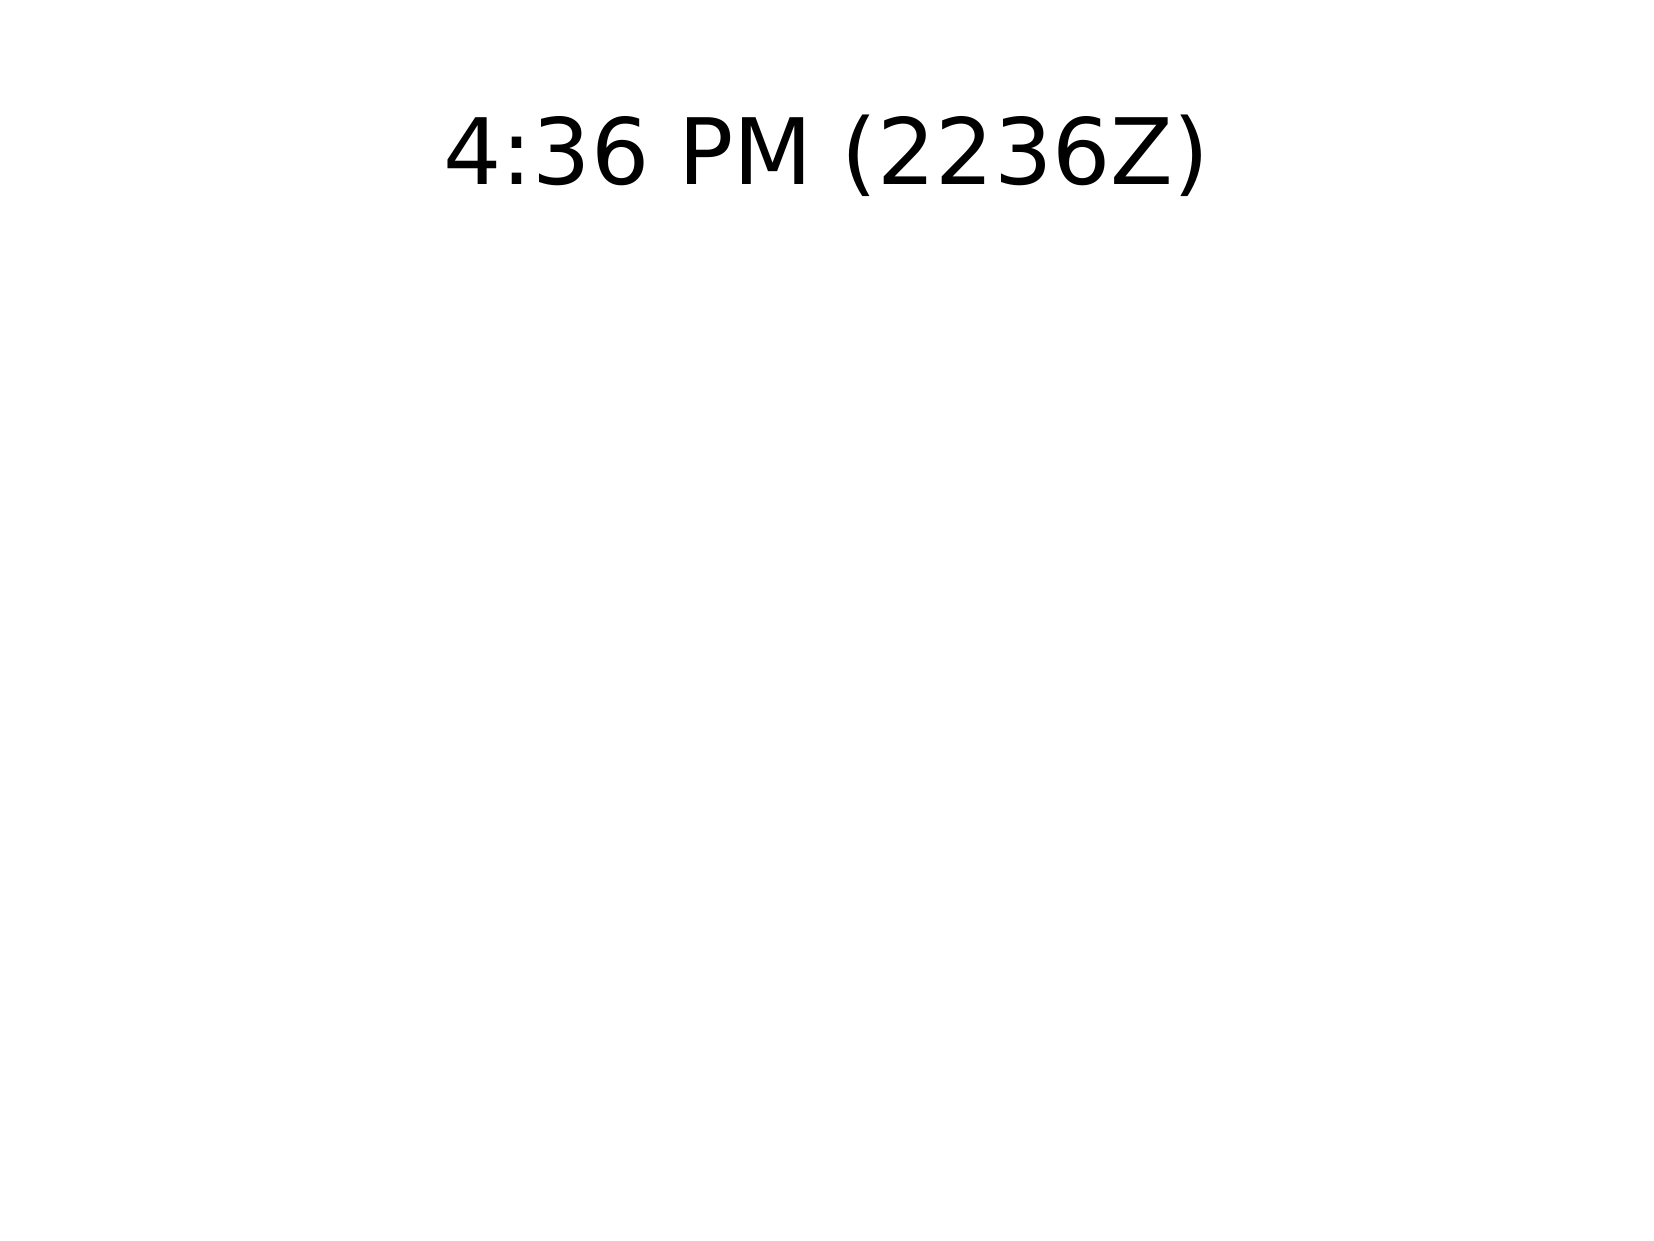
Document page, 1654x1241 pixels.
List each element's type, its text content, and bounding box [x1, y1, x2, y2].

title 4:36 PM (2236Z) [82, 49, 1571, 257]
